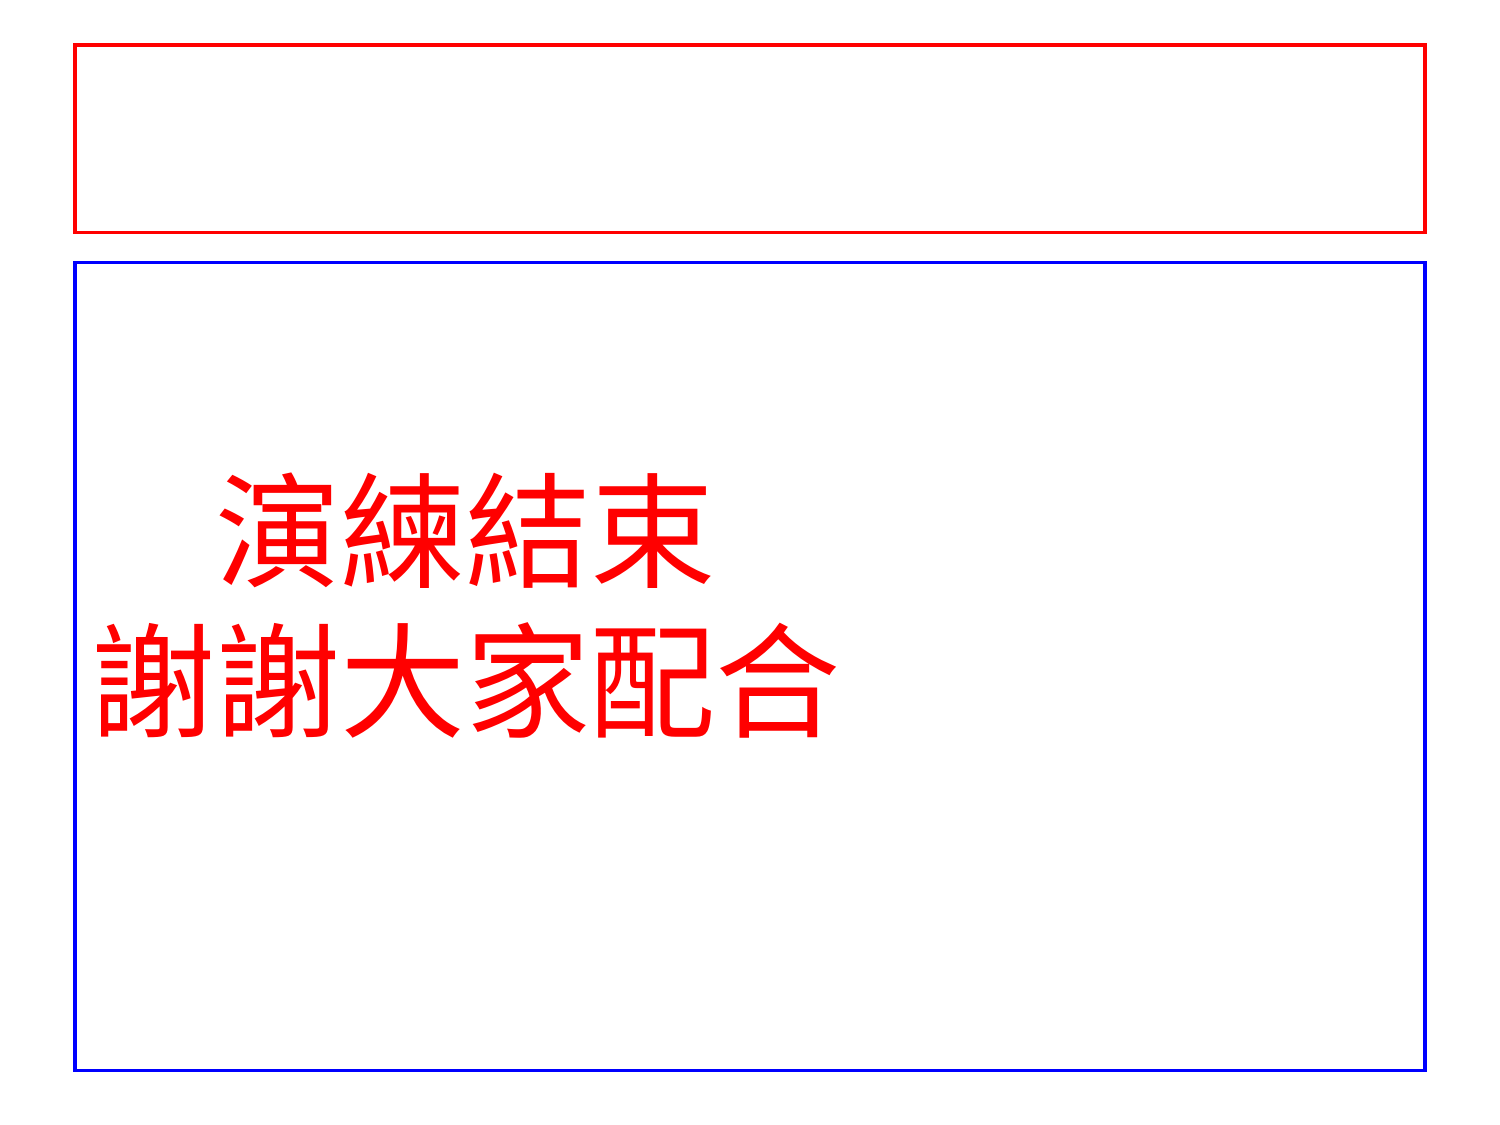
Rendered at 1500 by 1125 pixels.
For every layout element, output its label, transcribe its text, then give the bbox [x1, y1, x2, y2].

list 演練結束 謝謝大家配合 [75, 262, 1426, 1071]
title [75, 45, 1426, 233]
